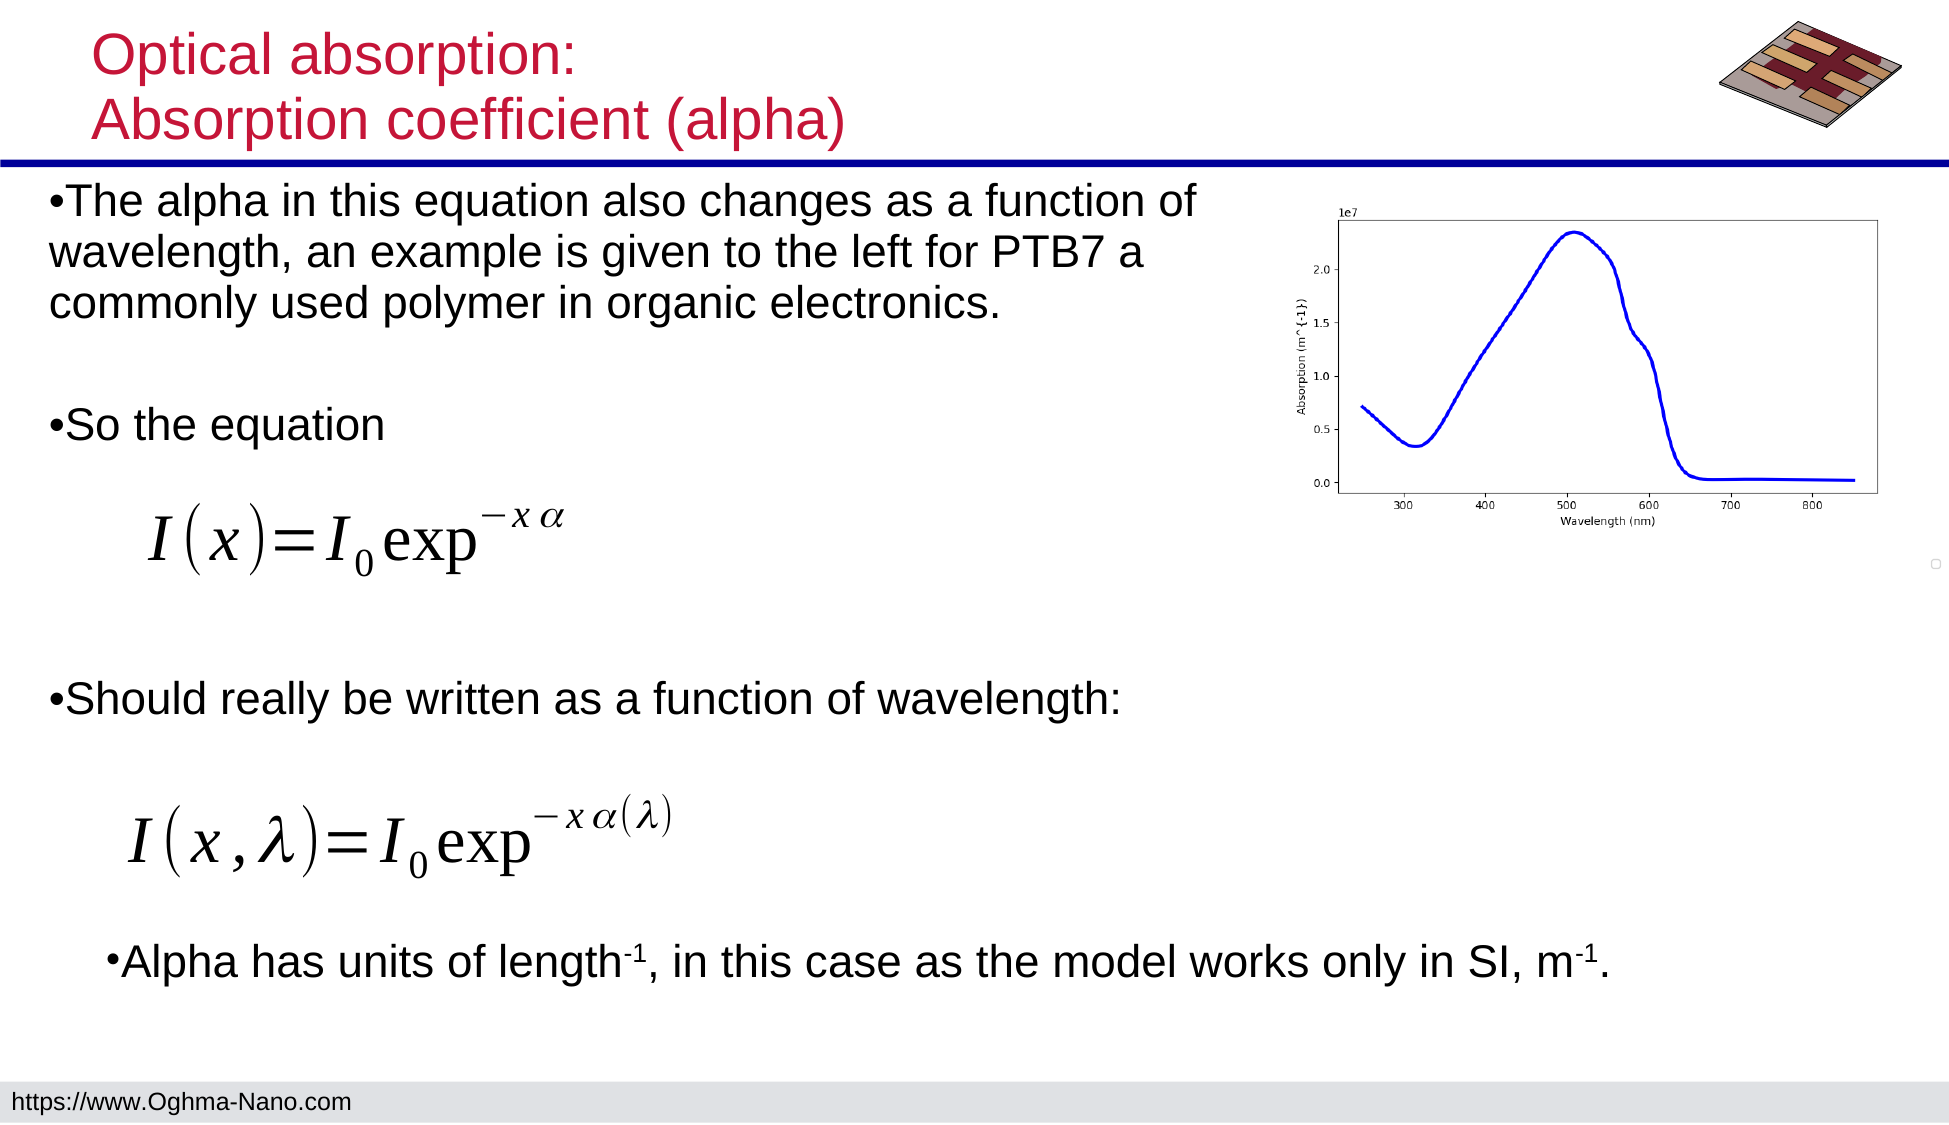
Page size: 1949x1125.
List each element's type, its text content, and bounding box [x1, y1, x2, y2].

chart [119, 792, 681, 887]
title Optical absorption: Absorption coefficient (alpha) [76, 14, 1685, 160]
chart [138, 491, 569, 585]
picture [1270, 171, 1945, 573]
list The alpha in this equation also changes as a function of wavelength, an example is given to the left for PTB7 a commonly used polymer in organic electronics. So the equation Should really be written as a function of wavelength: [48, 174, 1220, 725]
text_box Alpha has units of length-1, in this case as the model works only in SI, m-1. [90, 924, 1870, 1049]
